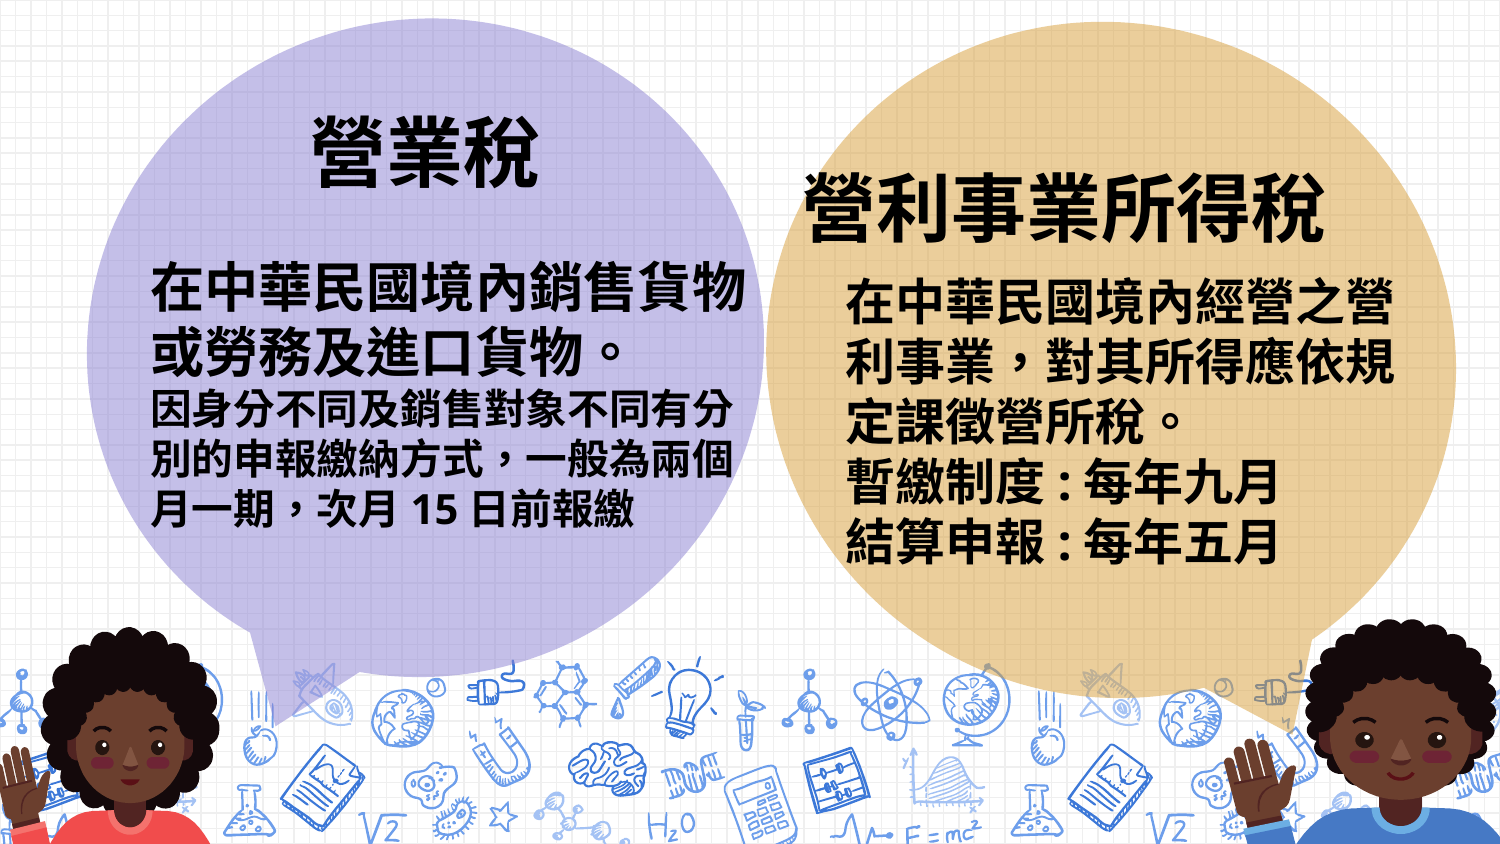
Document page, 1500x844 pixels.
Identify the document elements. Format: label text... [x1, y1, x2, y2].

text_box [766, 239, 830, 549]
text_box [1384, 159, 1457, 497]
text_box 營利事業所得稅 [786, 146, 1384, 263]
text_box [237, 625, 603, 727]
text_box [0, 627, 220, 844]
text_box [1223, 619, 1500, 844]
text_box [86, 18, 747, 523]
text_box [838, 21, 1373, 146]
text_box 在中華民國境內經營之營利事業，對其所得應依規定課徵營所稅。 暫繳制度:每年九月 結算申報:每年五月 [830, 255, 1430, 609]
title 營業稅 [294, 89, 557, 206]
subtitle 在中華民國境內銷售貨物或勞務及進口貨物。 因身分不同及銷售對象不同有分別的申報繳納方式，一般為兩個月一期，次月15日前報繳 [135, 238, 763, 625]
text_box [884, 609, 1351, 735]
